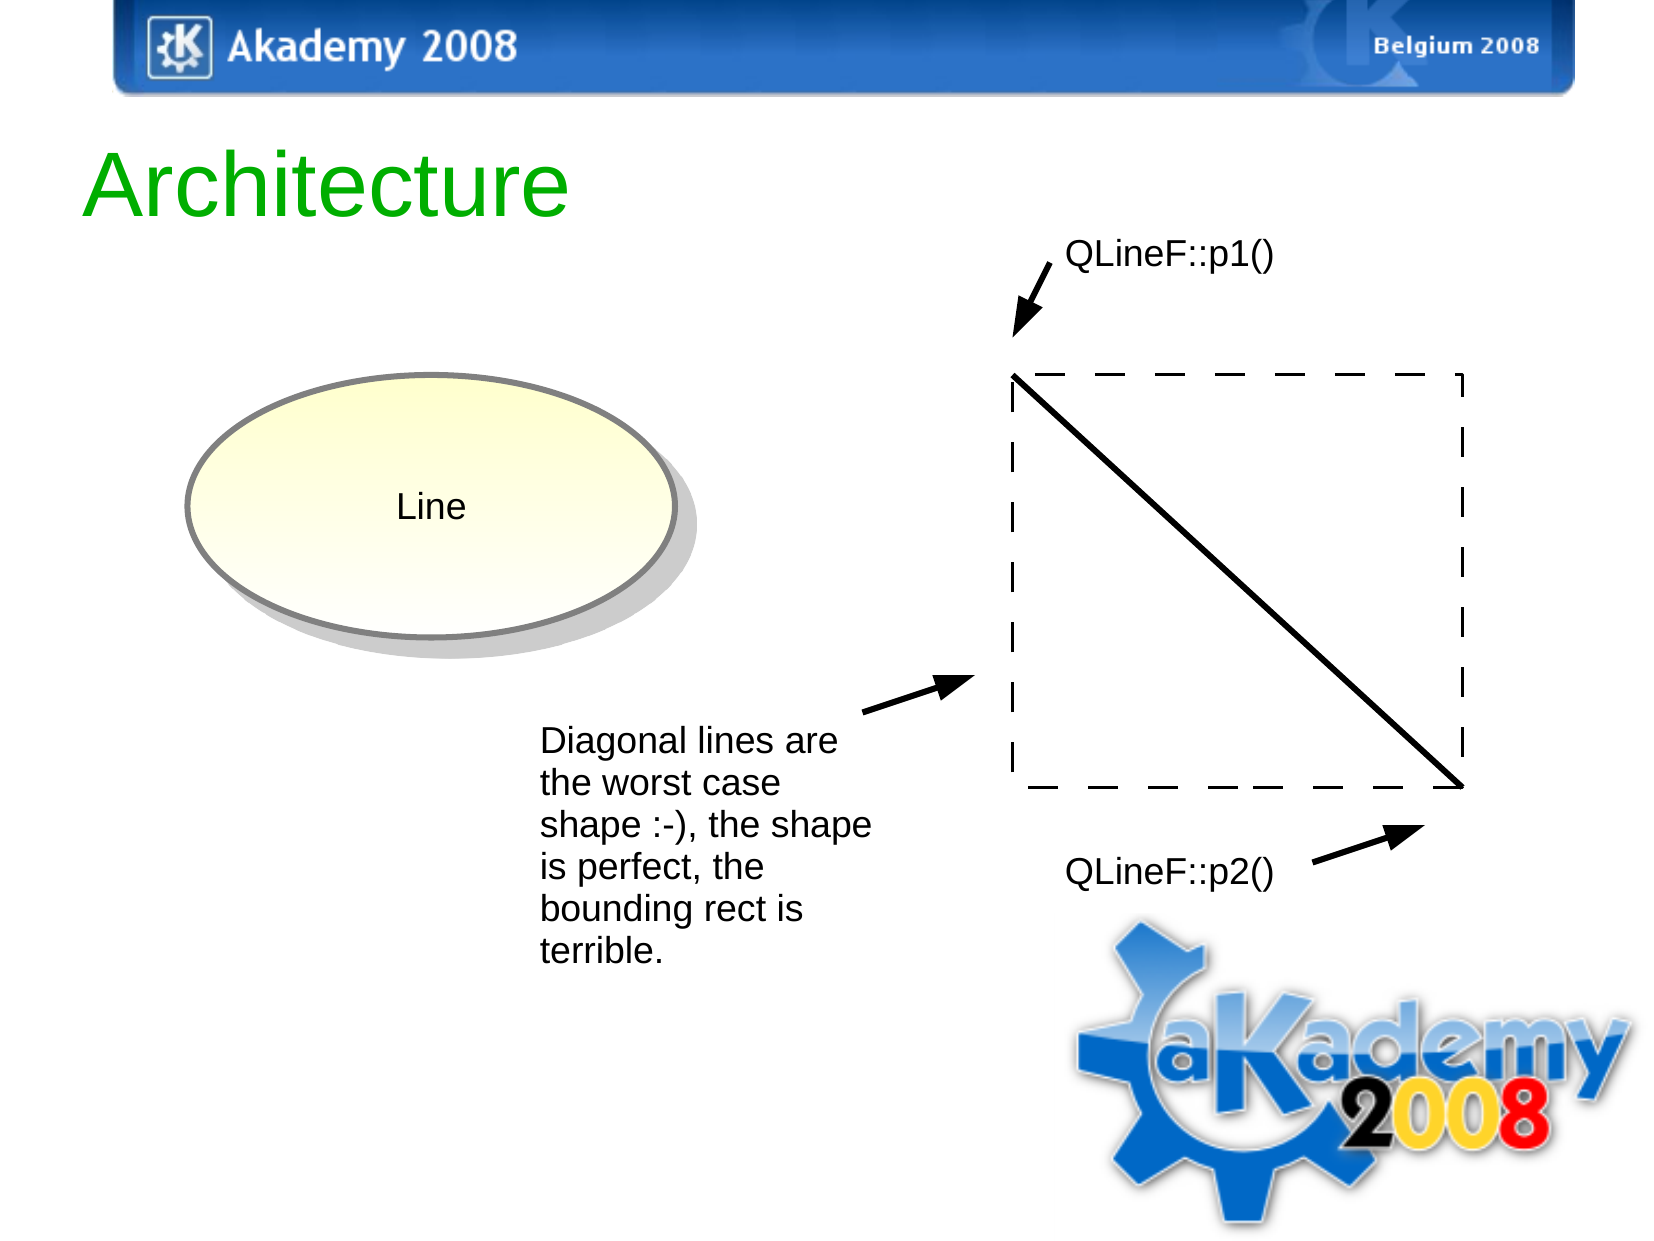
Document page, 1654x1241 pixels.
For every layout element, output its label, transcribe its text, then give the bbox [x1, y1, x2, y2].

text_box Diagonal lines are the worst case shape :-), the shape is perfect, the bounding rect is terrible. [525, 712, 901, 980]
text_box QLineF::p1() [1050, 225, 1351, 282]
text_box Line [187, 374, 676, 638]
title Architecture [82, 112, 1571, 257]
picture [112, 0, 1575, 98]
picture [1053, 913, 1654, 1241]
text_box QLineF::p2() [1050, 843, 1351, 901]
